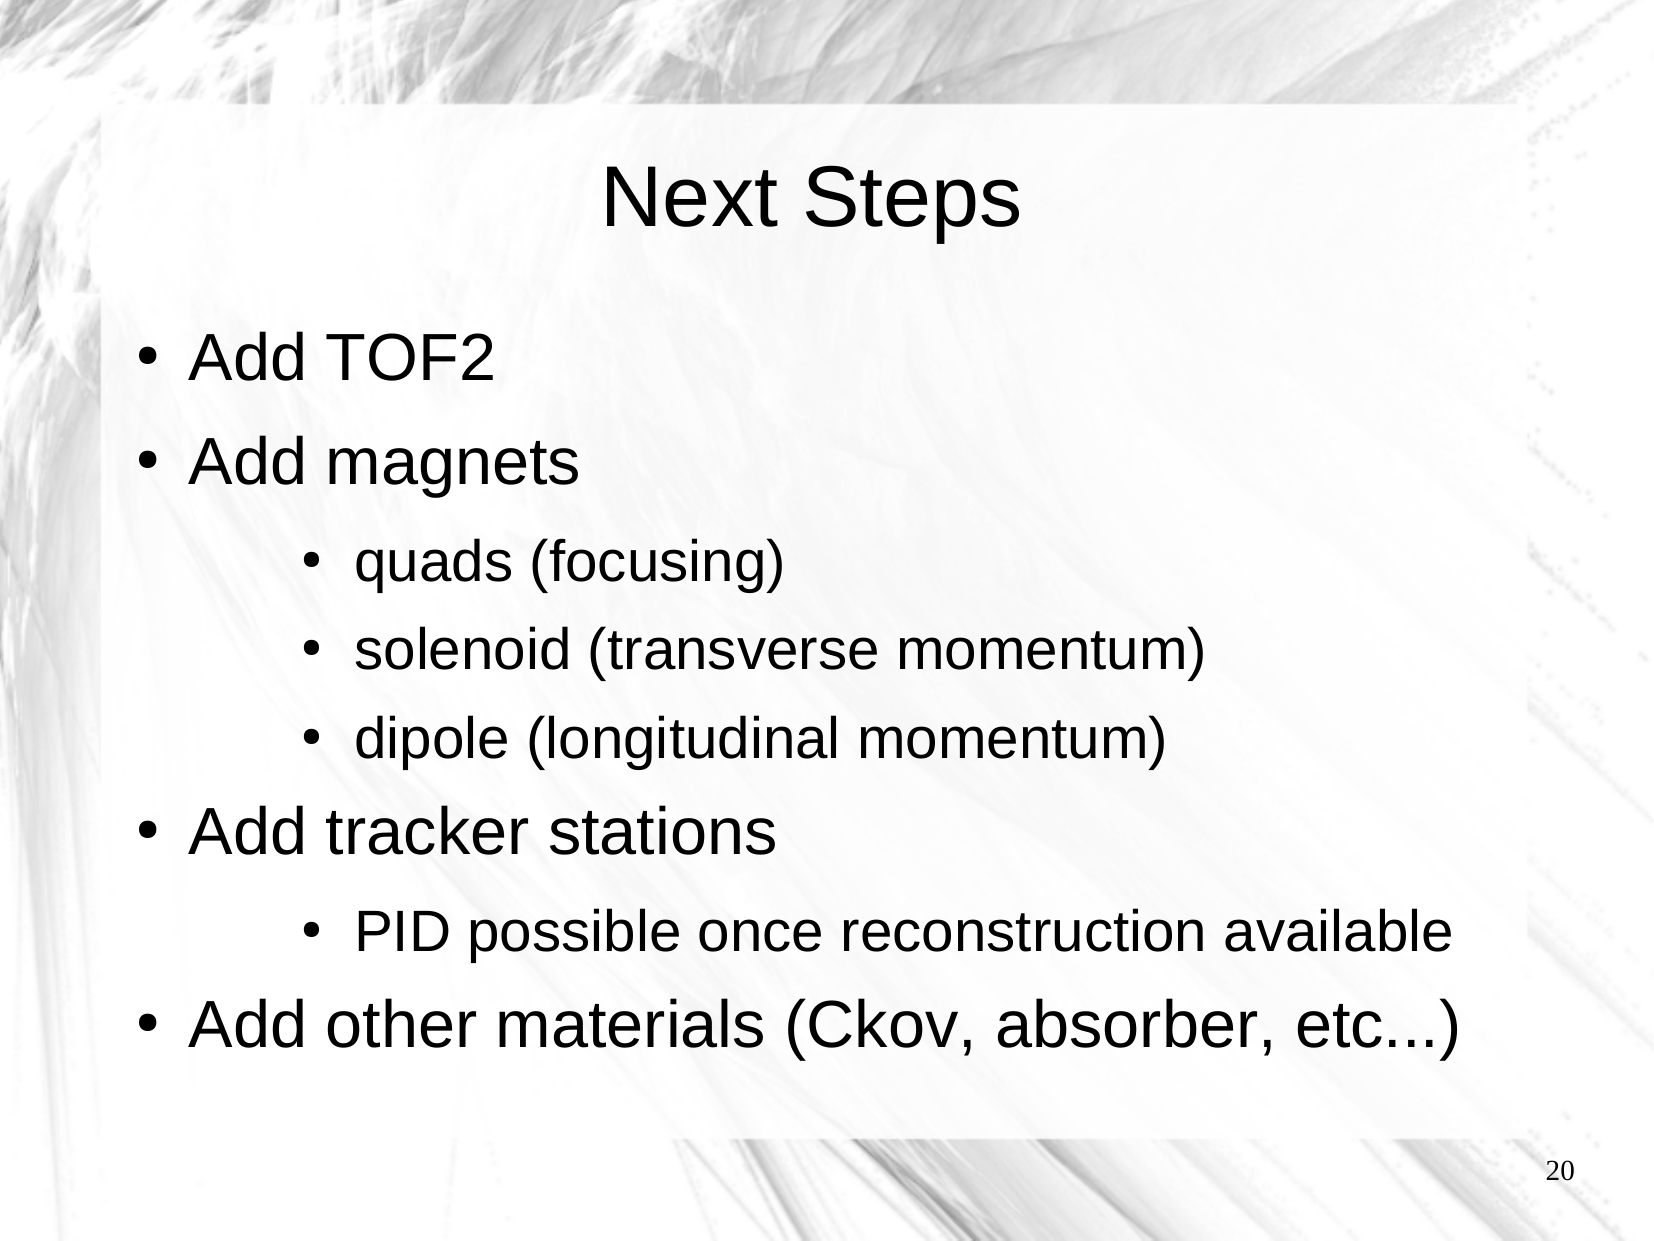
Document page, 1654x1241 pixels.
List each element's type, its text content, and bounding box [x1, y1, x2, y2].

title Next Steps [118, 112, 1506, 281]
list Add TOF2 Add magnets quads (focusing) solenoid (transverse momentum) dipole (longitudinal momentum) Add tracker stations PID possible once reconstruction available Add other materials (Ckov, absorber, etc...) [118, 319, 1571, 1139]
picture [0, 0, 1654, 1241]
